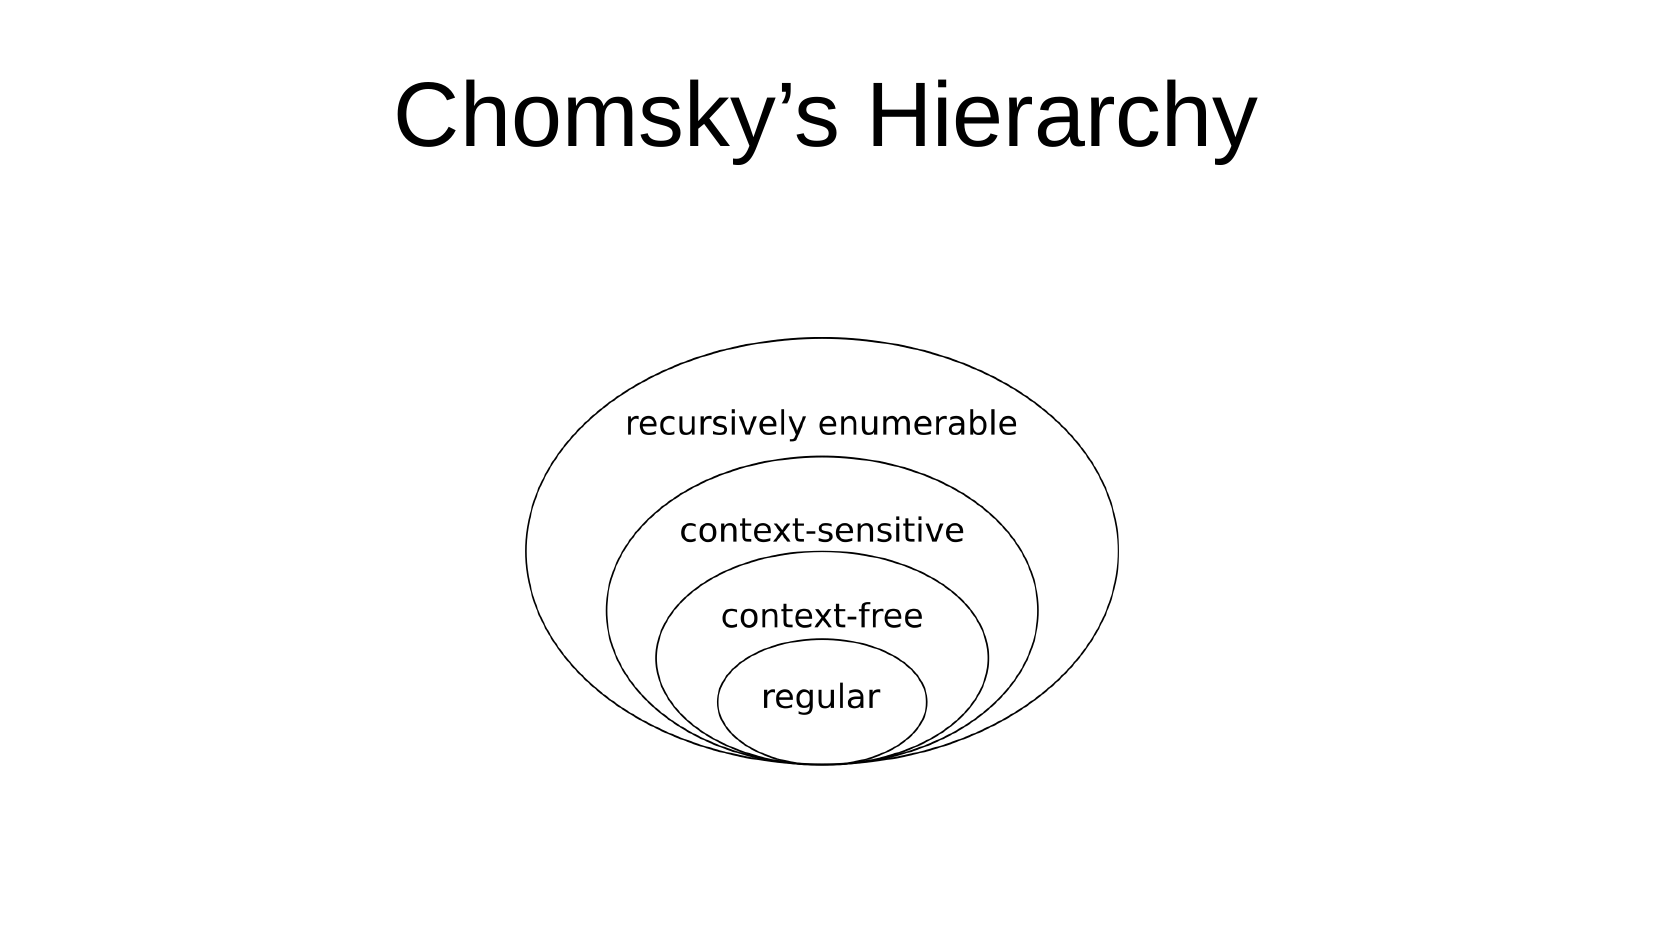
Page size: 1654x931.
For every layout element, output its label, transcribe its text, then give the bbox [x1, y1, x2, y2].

picture [525, 337, 1119, 766]
title Chomsky’s Hierarchy [82, 37, 1571, 193]
